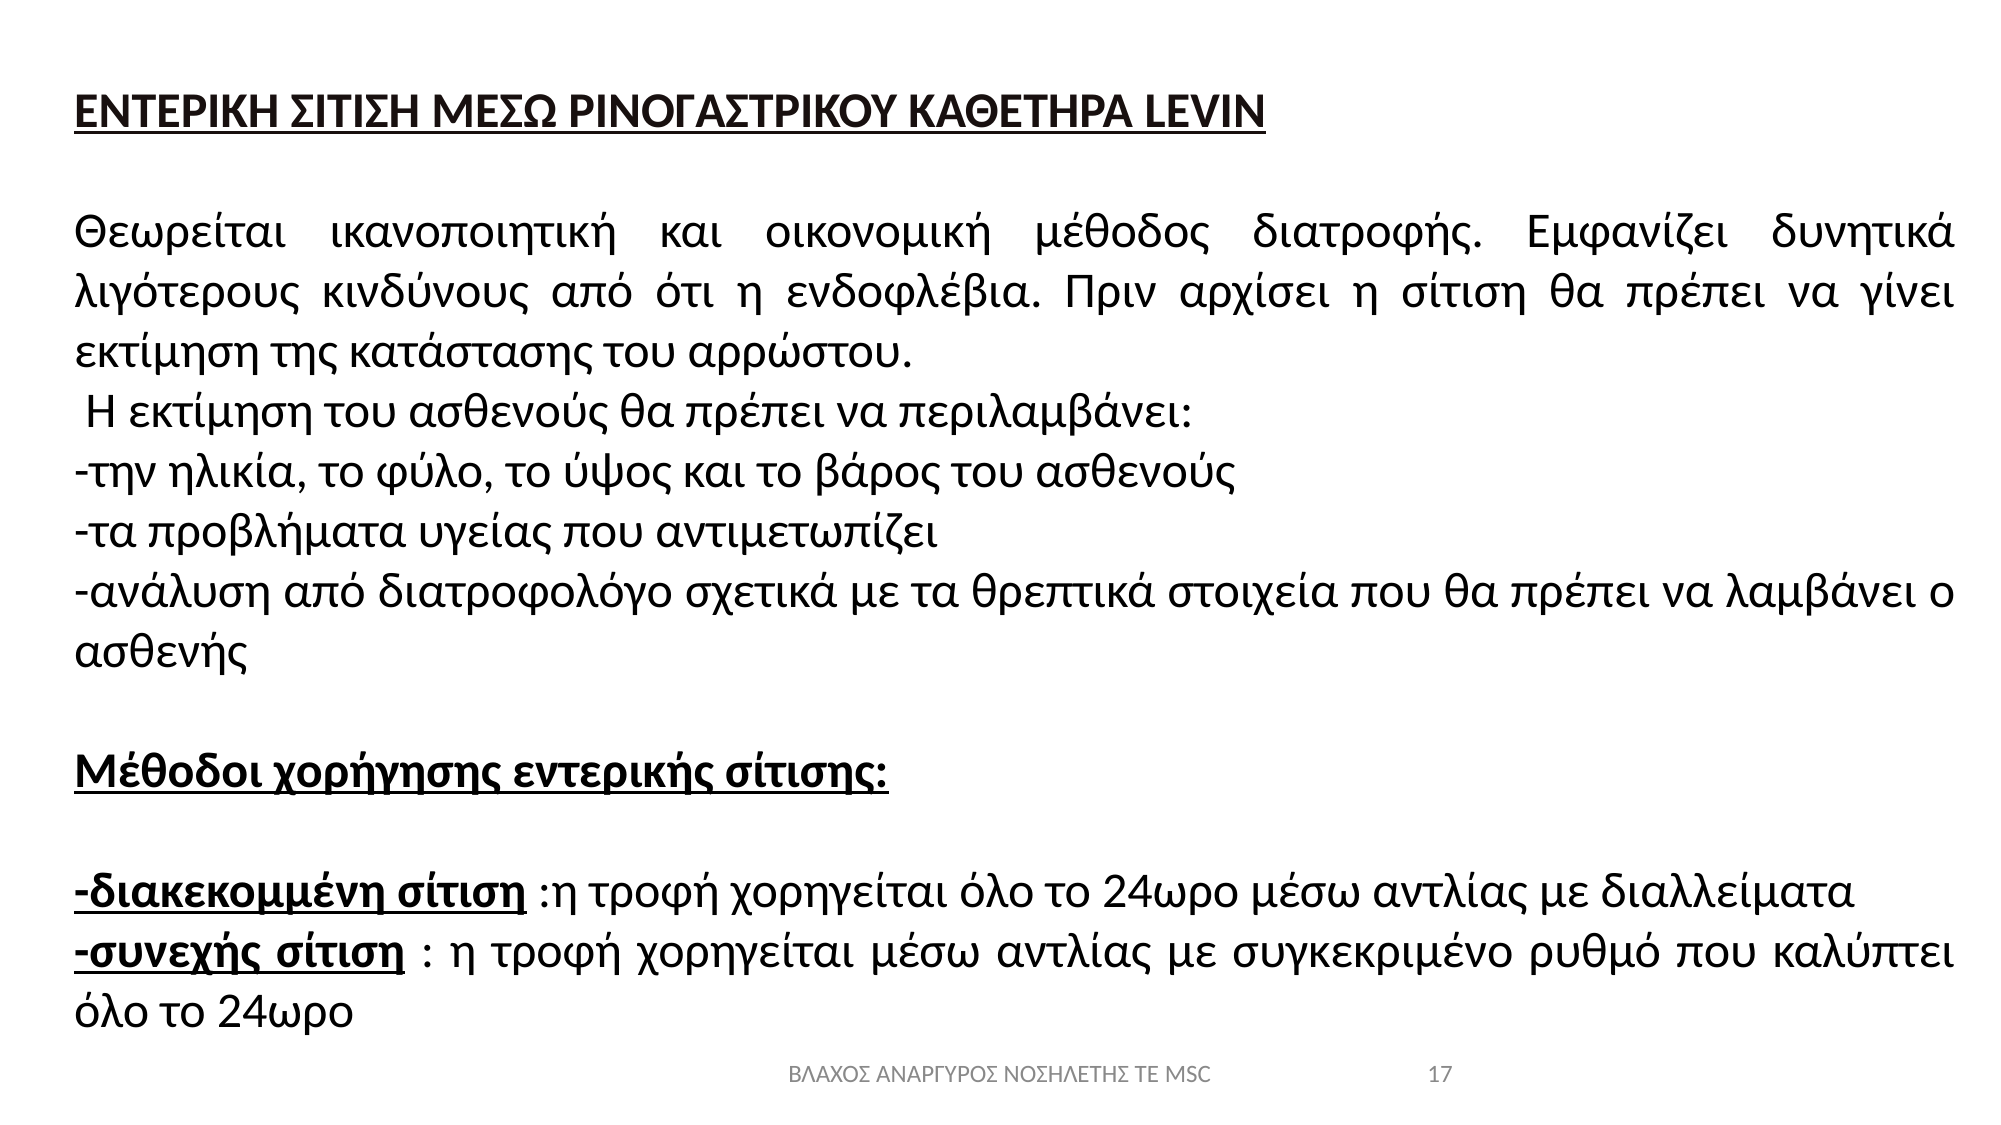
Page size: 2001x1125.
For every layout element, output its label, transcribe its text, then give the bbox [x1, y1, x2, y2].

text_box ΕΝΤΕΡΙΚΗ ΣΙΤΙΣΗ ΜΕΣΩ ΡΙΝΟΓΑΣΤΡΙΚΟΥ ΚΑΘΕΤΗΡΑ LEVIN Θεωρείται ικανοποιητική και οικονομική μέθοδος διατροφής. Εμφανίζει δυνητικά λιγότερους κινδύνους από ότι η ενδοφλέβια. Πριν αρχίσει η σίτιση θα πρέπει να γίνει εκτίμηση της κατάστασης του αρρώστου. Η εκτίμηση του ασθενούς θα πρέπει να περιλαμβάνει: -την ηλικία, το φύλο, το ύψος και το βάρος του ασθενούς -τα προβλήματα υγείας που αντιμετωπίζει -ανάλυση από διατροφολόγο σχετικά με τα θρεπτικά στοιχεία που θα πρέπει να λαμβάνει ο ασθενής Μέθοδοι χορήγησης εντερικής σίτισης: -διακεκομμένη σίτιση :η τροφή χορηγείται όλο το 24ωρο μέσω αντλίας με διαλλείματα -συνεχής σίτιση : η τροφή χορηγείται μέσω αντλίας με συγκεκριμένο ρυθμό που καλύπτει όλο το 24ωρο [59, 69, 1975, 1115]
